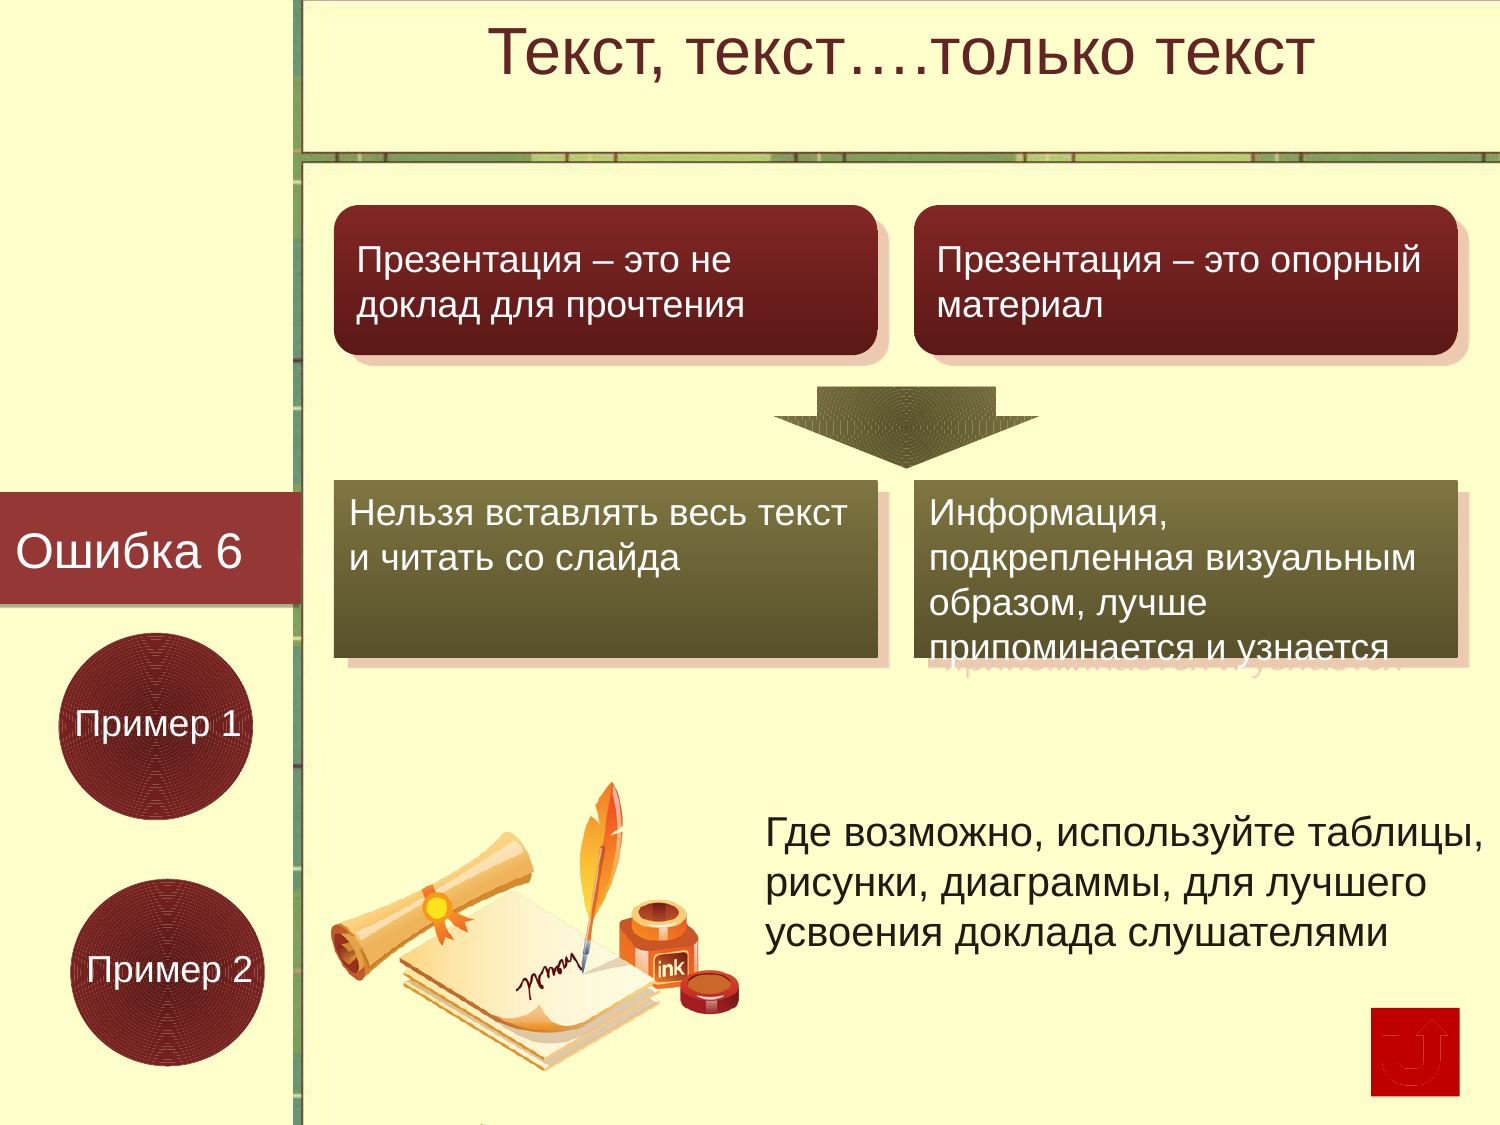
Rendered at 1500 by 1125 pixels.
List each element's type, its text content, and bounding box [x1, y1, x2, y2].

text_box Информация, подкрепленная визуальным образом, лучше припоминается и узнается [914, 480, 1457, 658]
text_box Где возможно, используйте таблицы, рисунки, диаграммы, для лучшего усвоения доклада слушателями [750, 797, 1500, 962]
text_box Нельзя вставлять весь текст и читать со слайда [334, 480, 877, 658]
text_box Презентация – это опорный материал [914, 205, 1458, 356]
text_box Пример 2 [70, 937, 272, 999]
picture [328, 735, 765, 1125]
text_box [0, 604, 293, 1125]
text_box [0, 0, 293, 492]
text_box Пример 1 [58, 691, 260, 753]
text_box Ошибка 6 [0, 492, 301, 604]
text_box Презентация – это не доклад для прочтения [333, 205, 878, 356]
text_box Текст, текст….только текст [305, 0, 1500, 175]
text_box [773, 386, 1040, 469]
text_box [1371, 1007, 1460, 1097]
